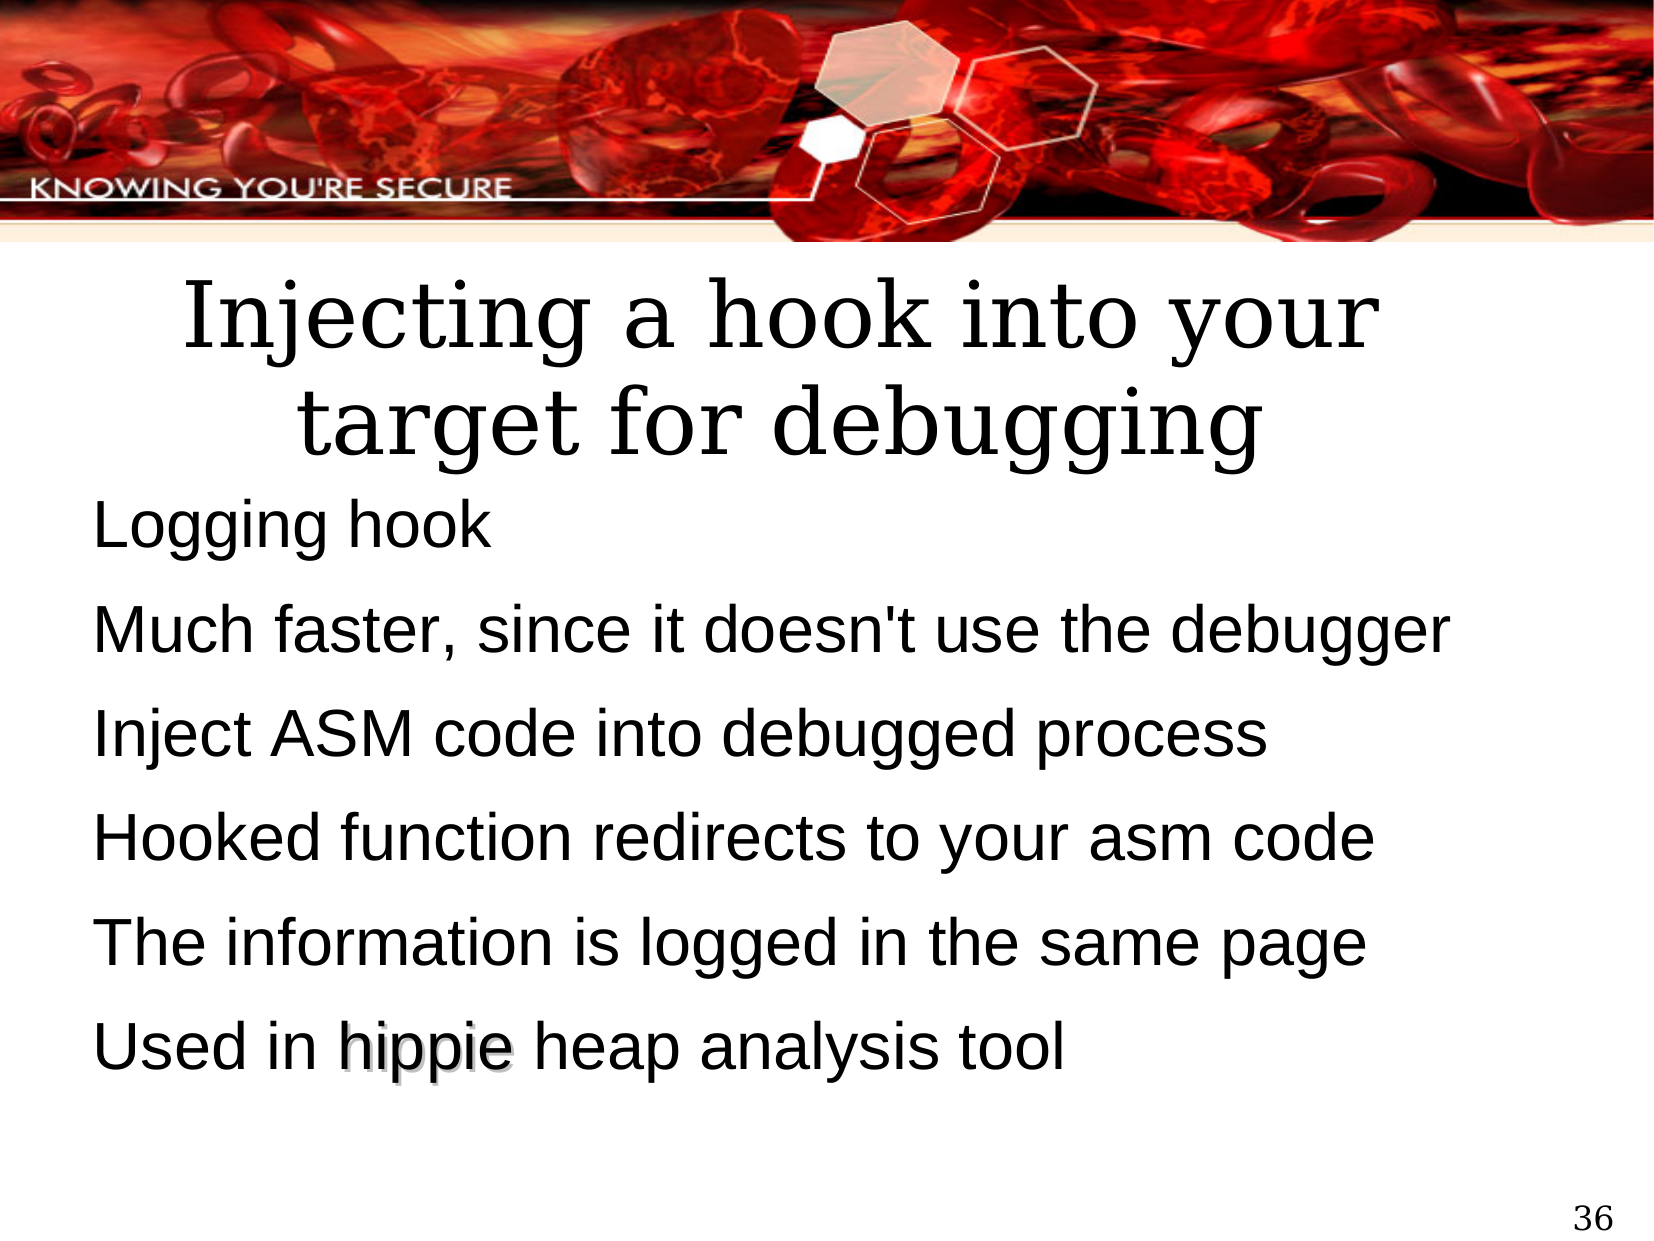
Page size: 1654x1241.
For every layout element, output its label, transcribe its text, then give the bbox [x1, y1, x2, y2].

picture [0, 0, 1654, 242]
title Injecting a hook into your target for debugging [75, 262, 1488, 477]
list Logging hook Much faster, since it doesn't use the debugger Inject ASM code into debugged process Hooked function redirects to your asm code The information is logged in the same page Used in hippie heap analysis tool [75, 487, 1562, 1171]
